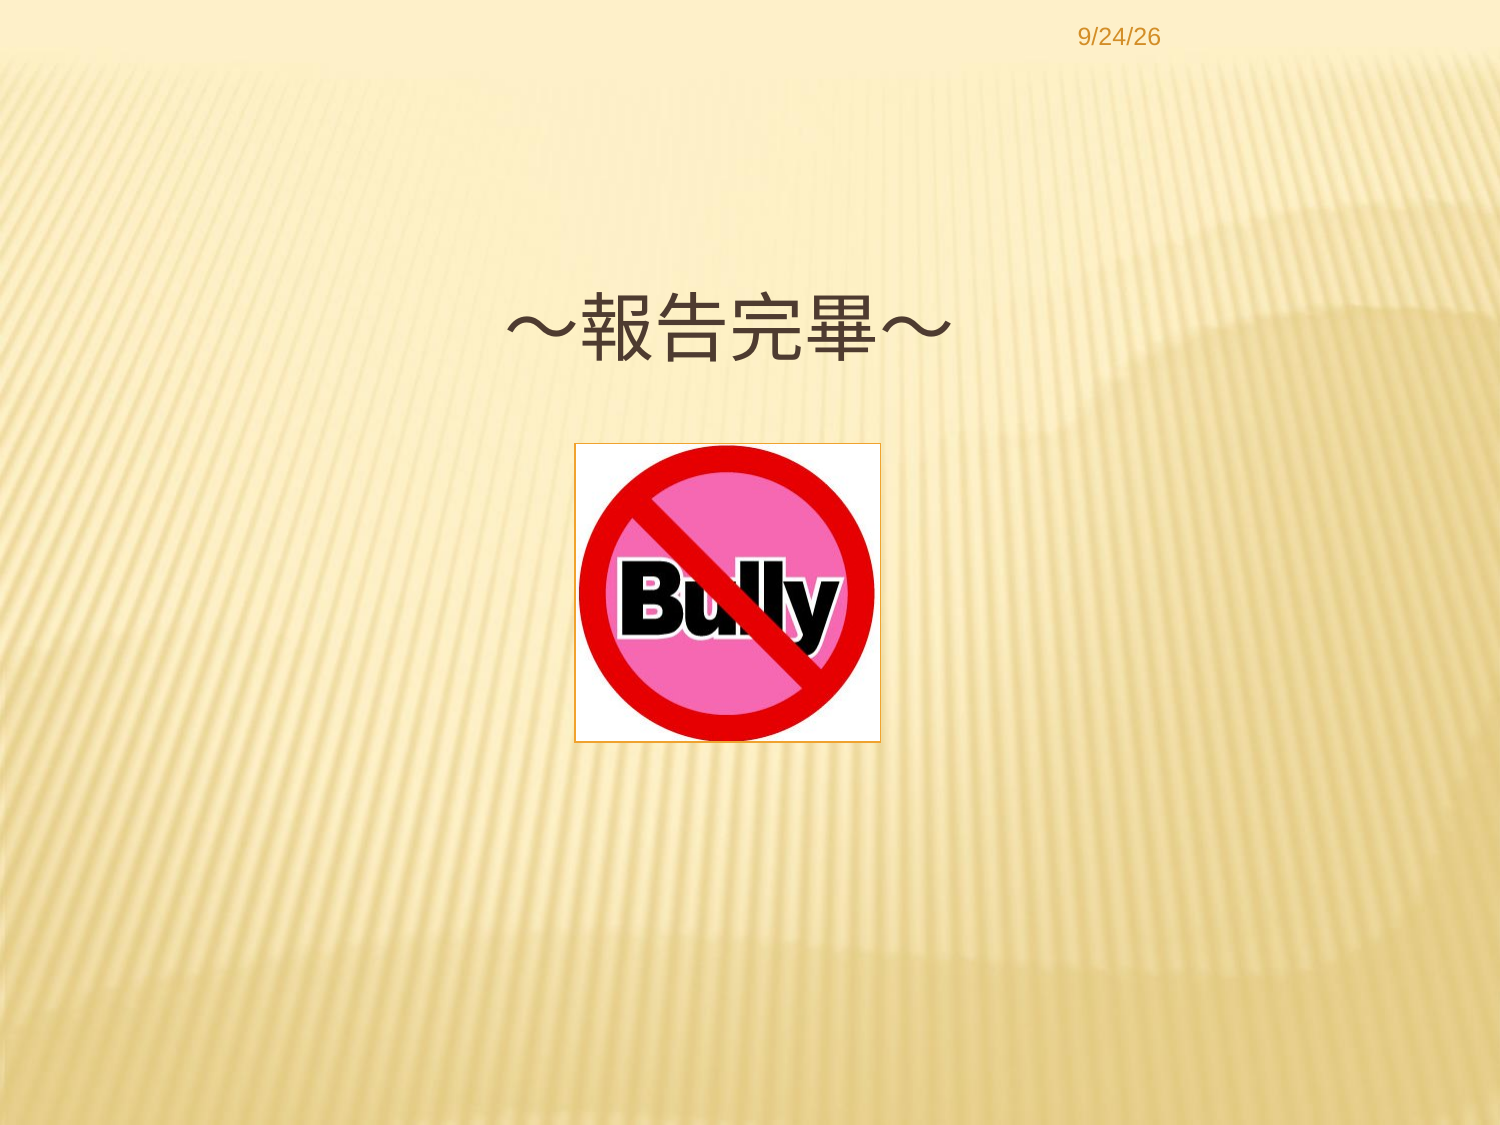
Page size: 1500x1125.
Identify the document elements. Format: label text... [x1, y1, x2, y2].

title ～報告完畢～ [490, 231, 1046, 420]
text_box [1062, 12, 1476, 60]
picture [576, 444, 880, 742]
